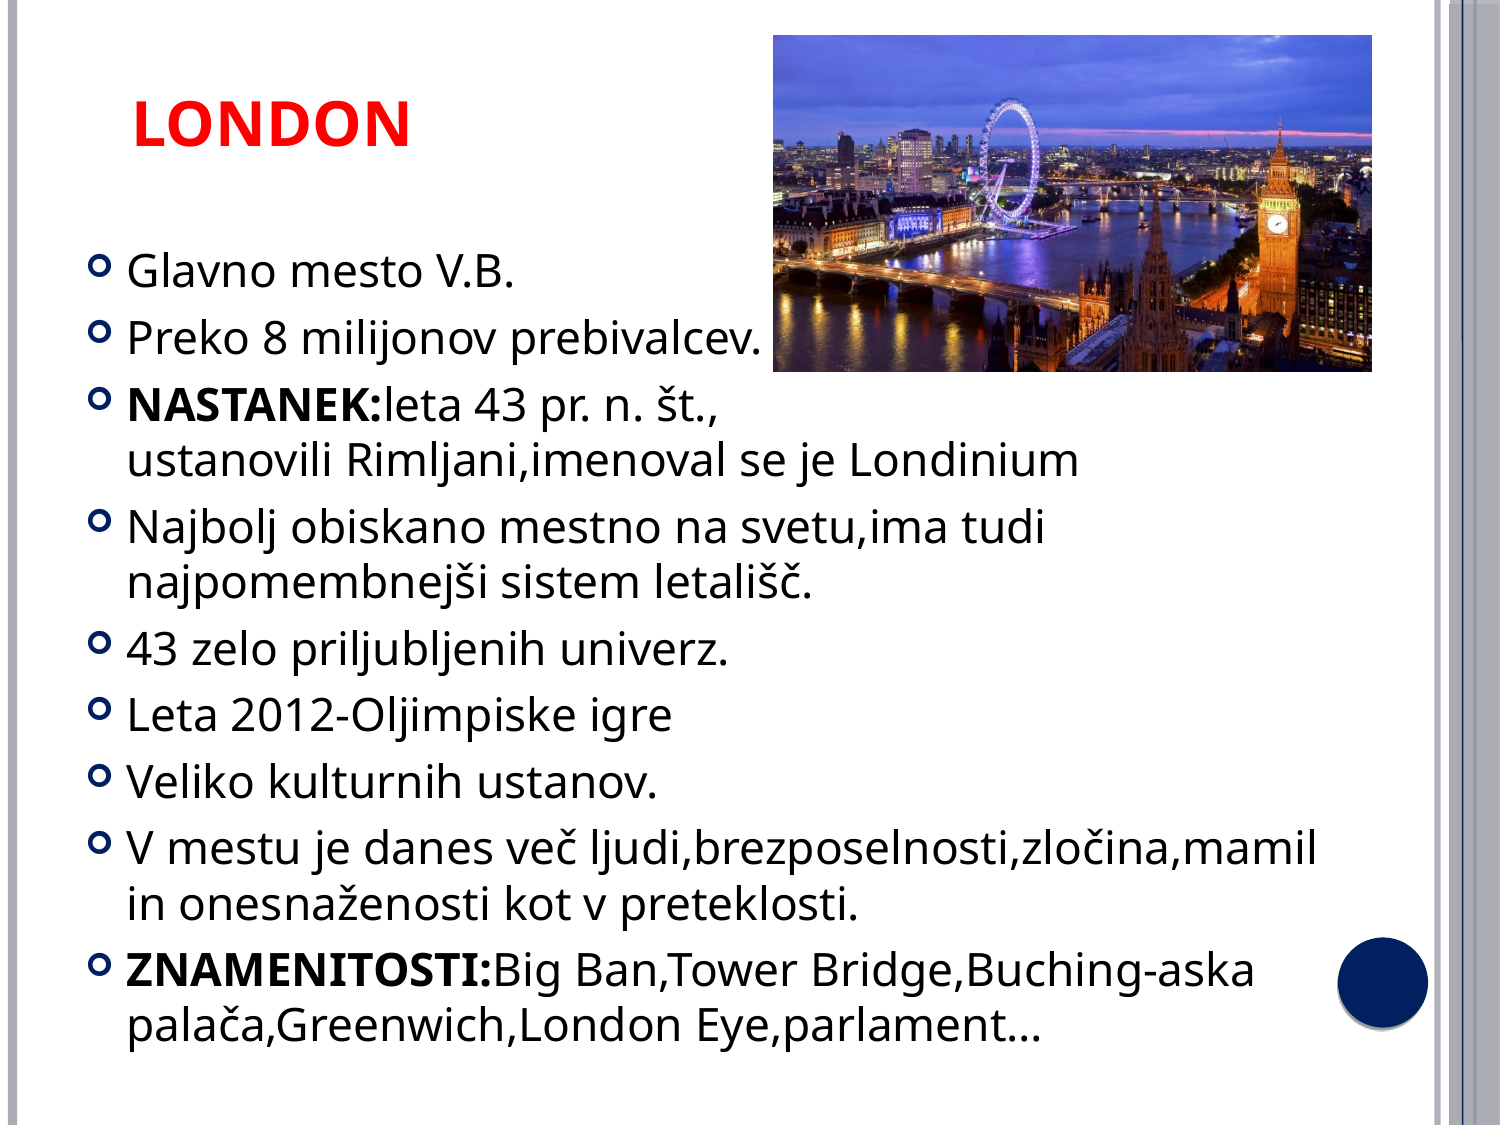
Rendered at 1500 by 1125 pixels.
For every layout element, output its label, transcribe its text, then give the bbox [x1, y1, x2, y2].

list Glavno mesto V.B. Preko 8 milijonov prebivalcev. NASTANEK:leta 43 pr. n. št., ustanovili Rimljani,imenoval se je Londinium Najbolj obiskano mestno na svetu,ima tudi najpomembnejši sistem letališč. 43 zelo priljubljenih univerz. Leta 2012-Oljimpiske igre Veliko kulturnih ustanov. V mestu je danes več ljudi,brezposelnosti,zločina,mamil in onesnaženosti kot v preteklosti. ZNAMENITOSTI:Big Ban,Tower Bridge,Buching-aska palača,Greenwich,London Eye,parlament… [70, 234, 1336, 1079]
title LONDON [117, 58, 1343, 166]
picture [773, 35, 1372, 372]
